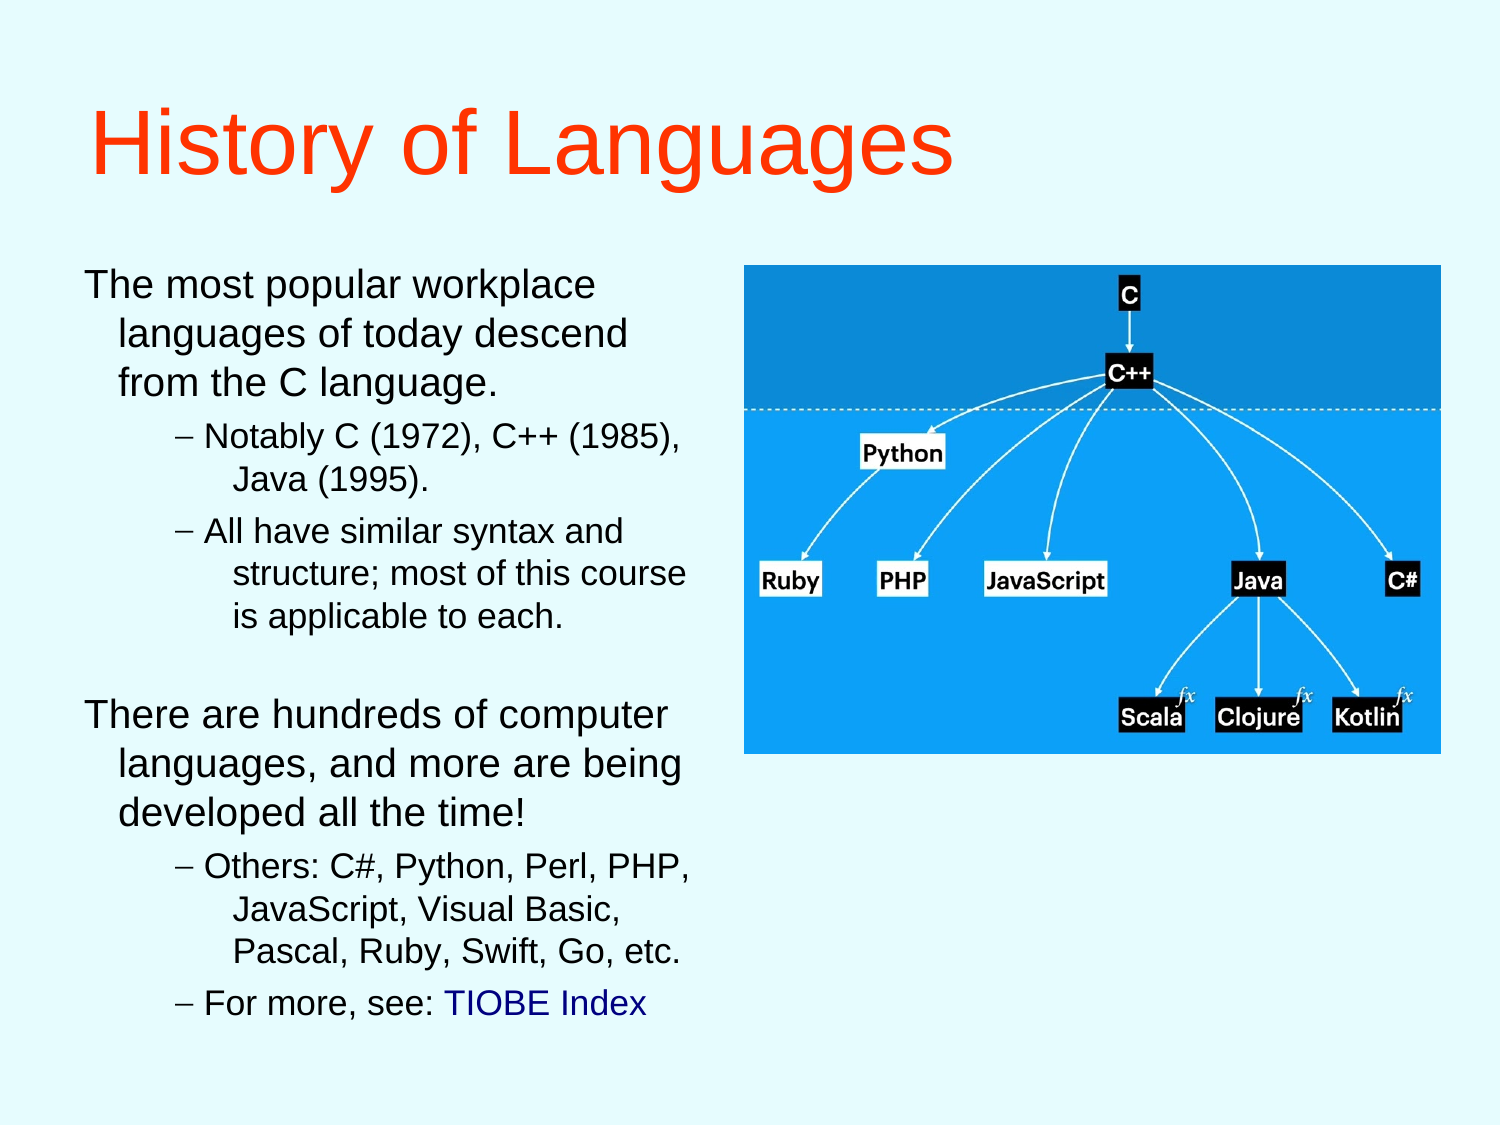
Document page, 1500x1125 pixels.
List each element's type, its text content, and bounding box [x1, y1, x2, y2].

picture [744, 265, 1441, 754]
list The most popular workplace languages of today descend from the C language. Notably C (1972), C++ (1985), Java (1995). All have similar syntax and structure; most of this course is applicable to each. There are hundreds of computer languages, and more are being developed all the time! Others: C#, Python, Perl, PHP, JavaScript, Visual Basic, Pascal, Ruby, Swift, Go, etc. For more, see: TIOBE Index [69, 250, 707, 1062]
title History of Languages [75, 45, 1423, 231]
